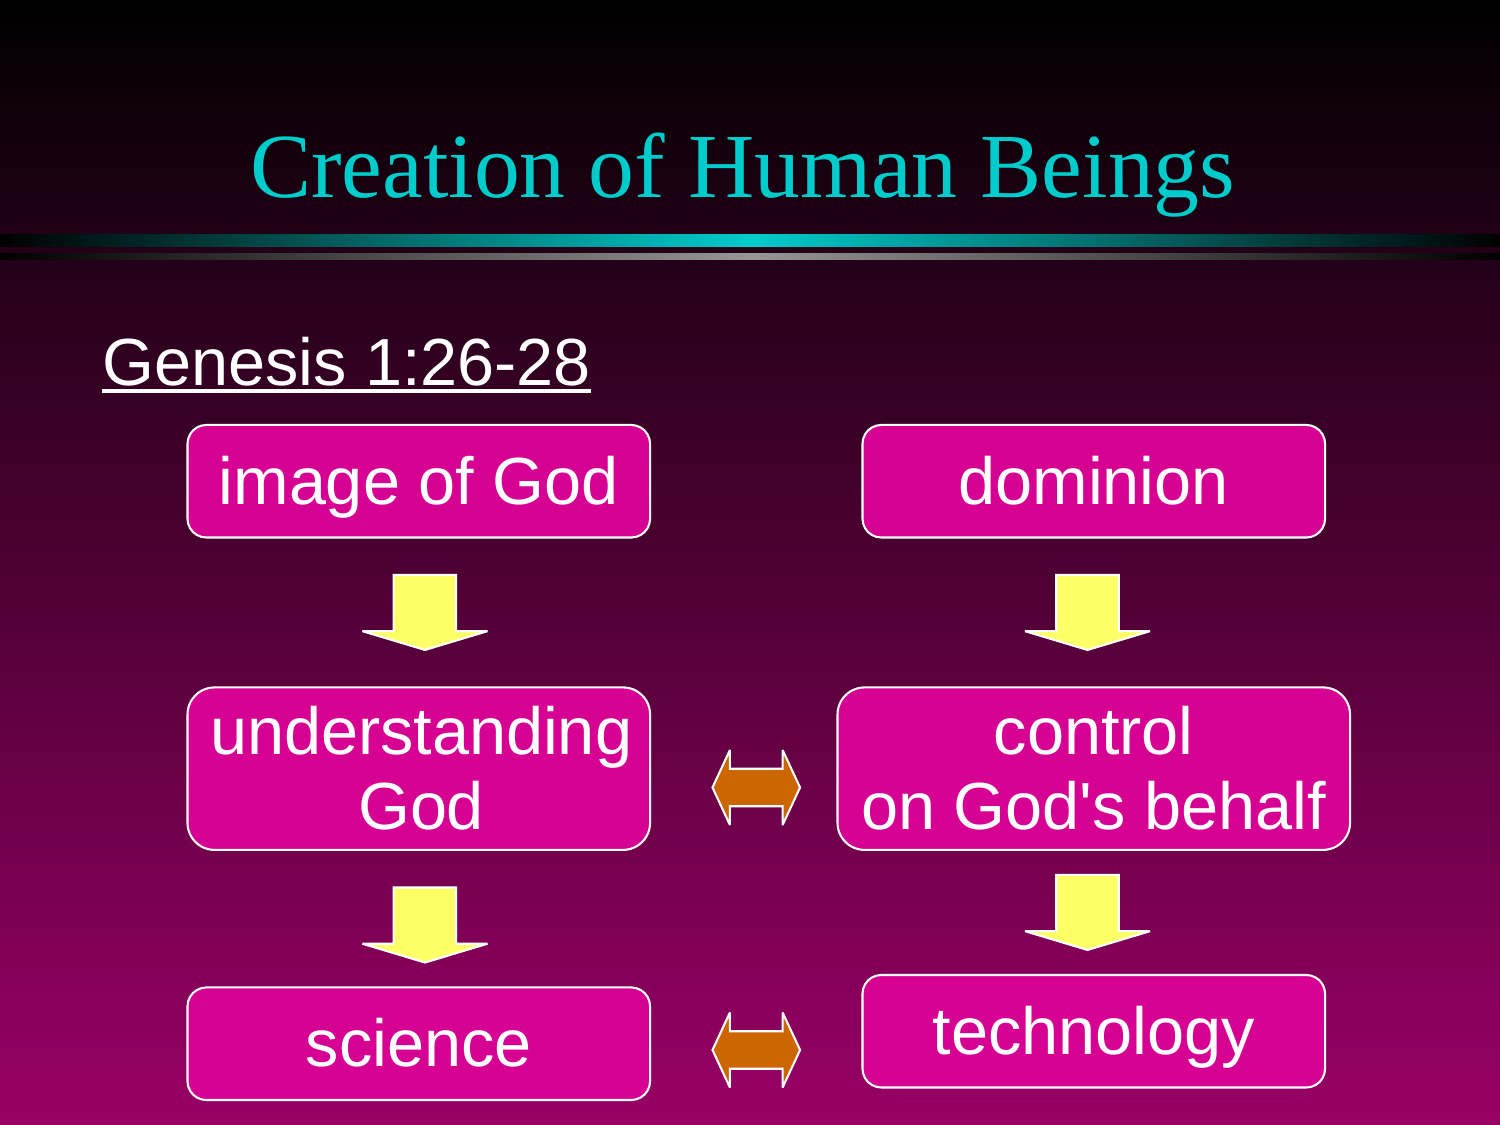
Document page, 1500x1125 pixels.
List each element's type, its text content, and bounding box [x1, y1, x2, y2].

text_box [362, 574, 488, 650]
text_box dominion [862, 424, 1326, 538]
title Creation of Human Beings [99, 37, 1388, 225]
text_box technology [862, 975, 1326, 1088]
text_box image of God [187, 424, 651, 538]
text_box understanding God [187, 687, 651, 850]
text_box [712, 750, 801, 826]
text_box [1025, 874, 1151, 950]
text_box [712, 1012, 801, 1088]
text_box Genesis 1:26-28 [87, 317, 738, 408]
text_box [1025, 574, 1151, 650]
text_box science [187, 987, 651, 1101]
text_box control on God's behalf [837, 687, 1351, 850]
text_box [362, 887, 488, 963]
